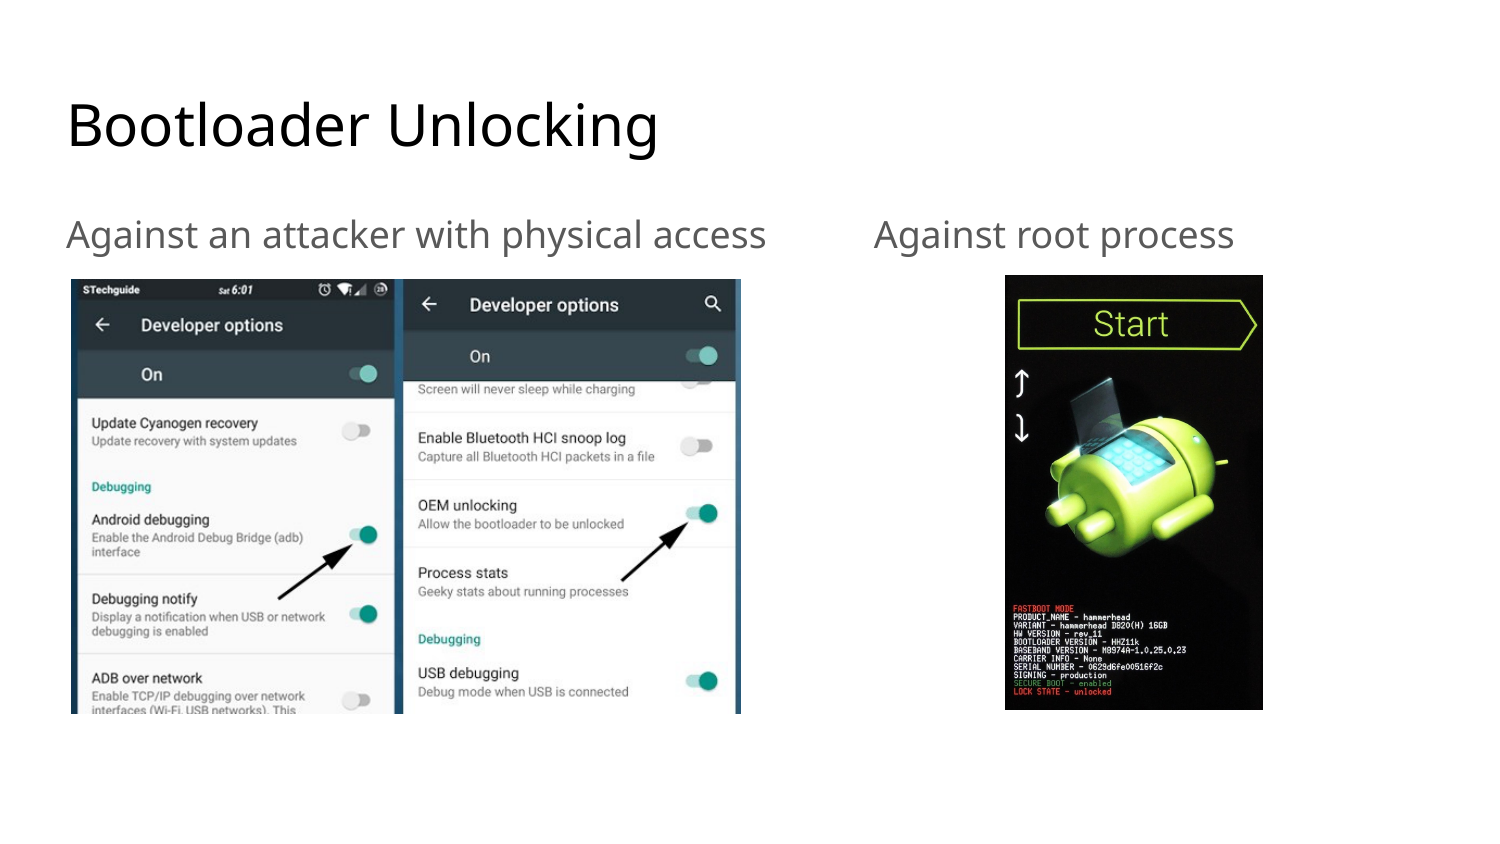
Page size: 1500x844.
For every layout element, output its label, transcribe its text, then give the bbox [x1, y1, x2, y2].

picture [71, 279, 741, 714]
picture [1005, 275, 1263, 710]
list Against an attacker with physical access Against root process [51, 189, 1449, 750]
title Bootloader Unlocking [51, 72, 1449, 167]
